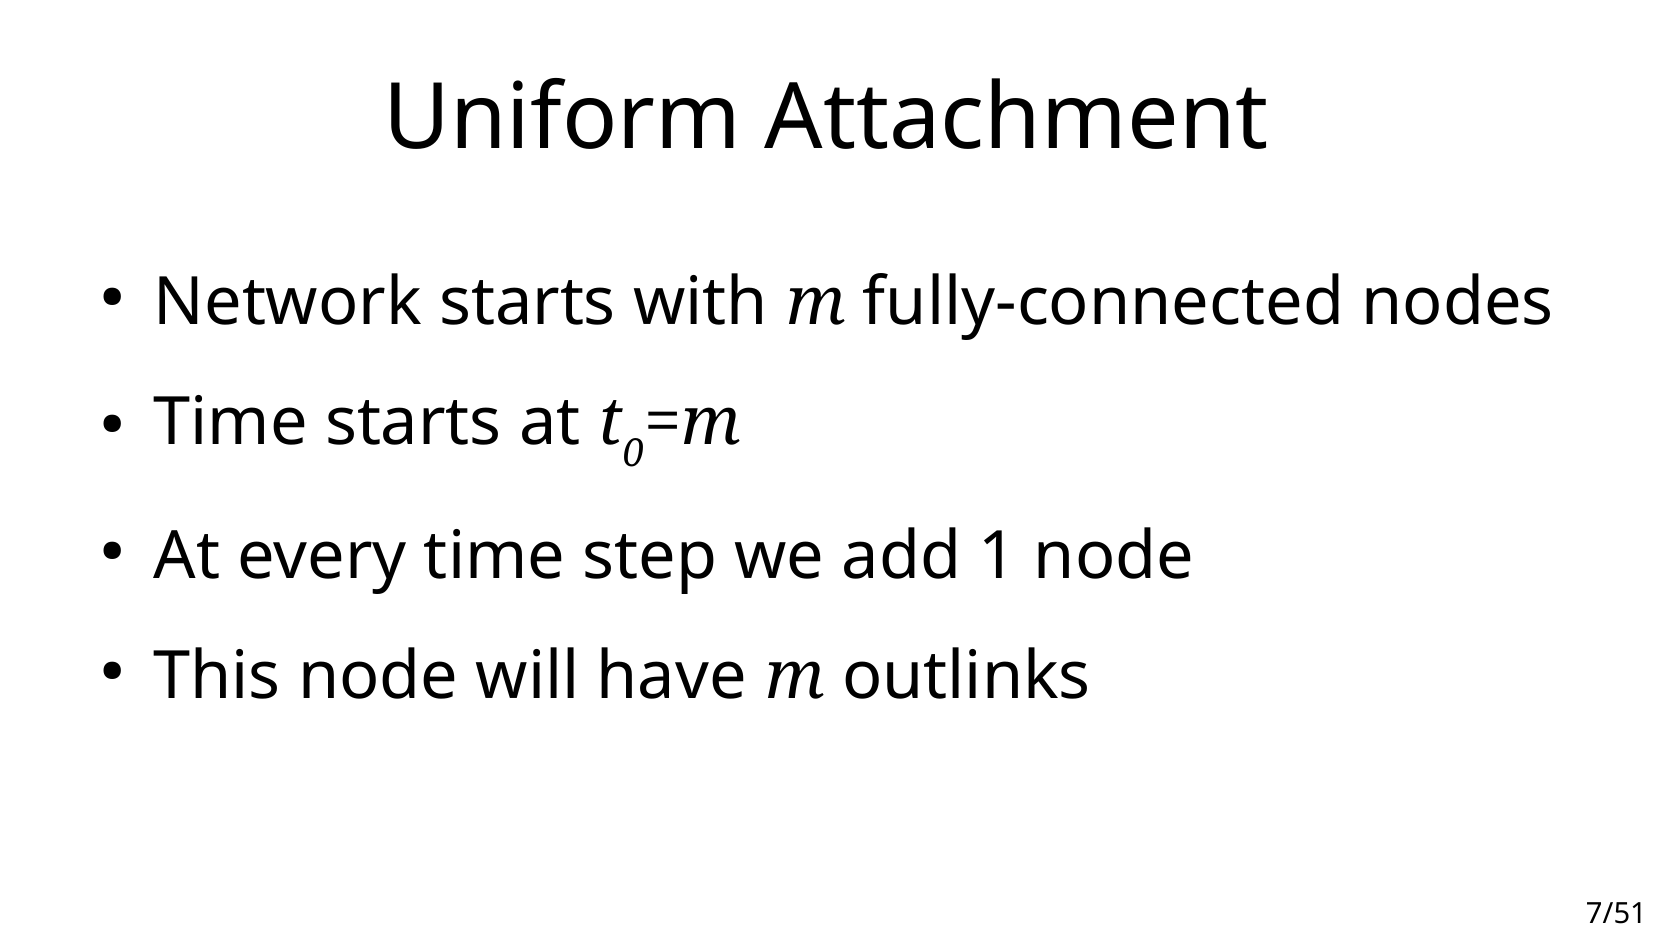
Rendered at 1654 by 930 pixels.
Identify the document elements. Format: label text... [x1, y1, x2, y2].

title Uniform Attachment [82, 1, 1571, 225]
list Network starts with m fully-connected nodes Time starts at t0=m At every time step we add 1 node This node will have m outlinks [82, 253, 1571, 793]
